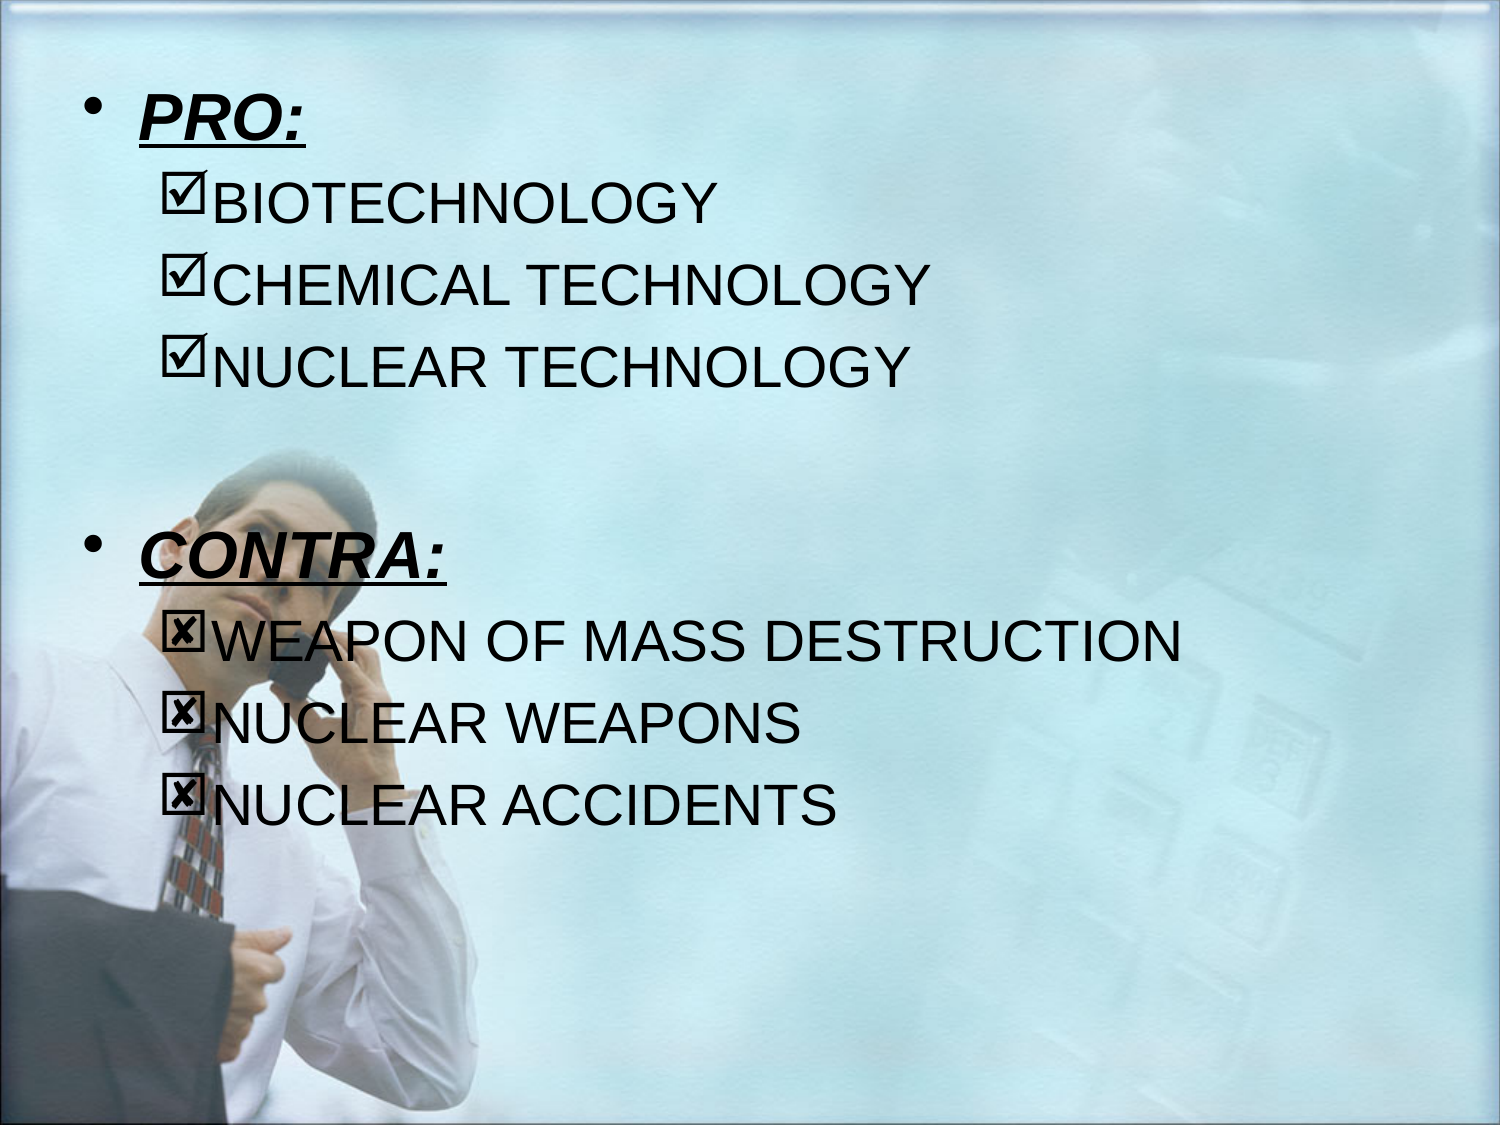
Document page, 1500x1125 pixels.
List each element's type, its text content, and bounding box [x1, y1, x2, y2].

picture [0, 0, 1500, 1125]
list PRO: BIOTECHNOLOGY CHEMICAL TECHNOLOGY NUCLEAR TECHNOLOGY CONTRA: WEAPON OF MASS DESTRUCTION NUCLEAR WEAPONS NUCLEAR ACCIDENTS [67, 66, 1500, 1017]
